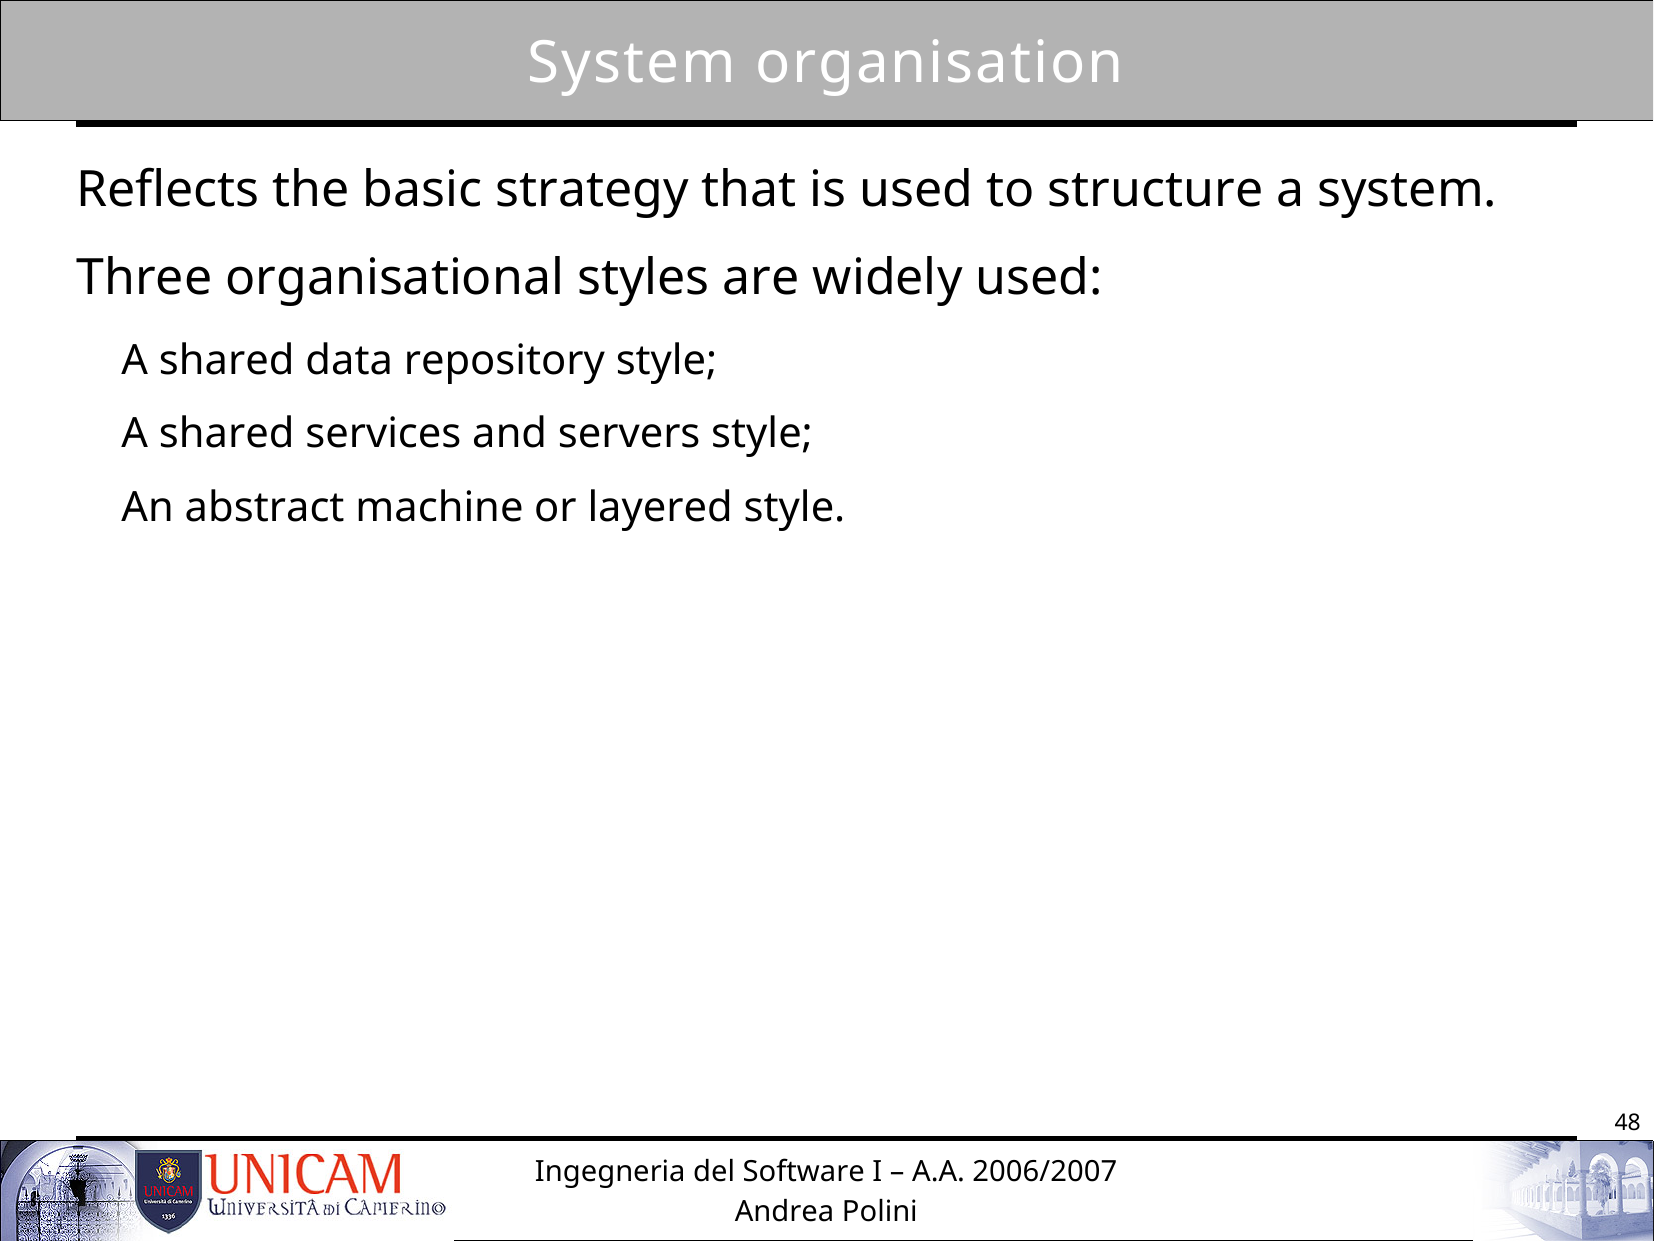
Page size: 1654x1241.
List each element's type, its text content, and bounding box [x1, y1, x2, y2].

picture [1473, 1141, 1654, 1241]
list Reflects the basic strategy that is used to structure a system. Three organisational styles are widely used: A shared data repository style; A shared services and servers style; An abstract machine or layered style. [76, 152, 1577, 671]
title System organisation [0, 0, 1653, 121]
picture [0, 1141, 454, 1241]
